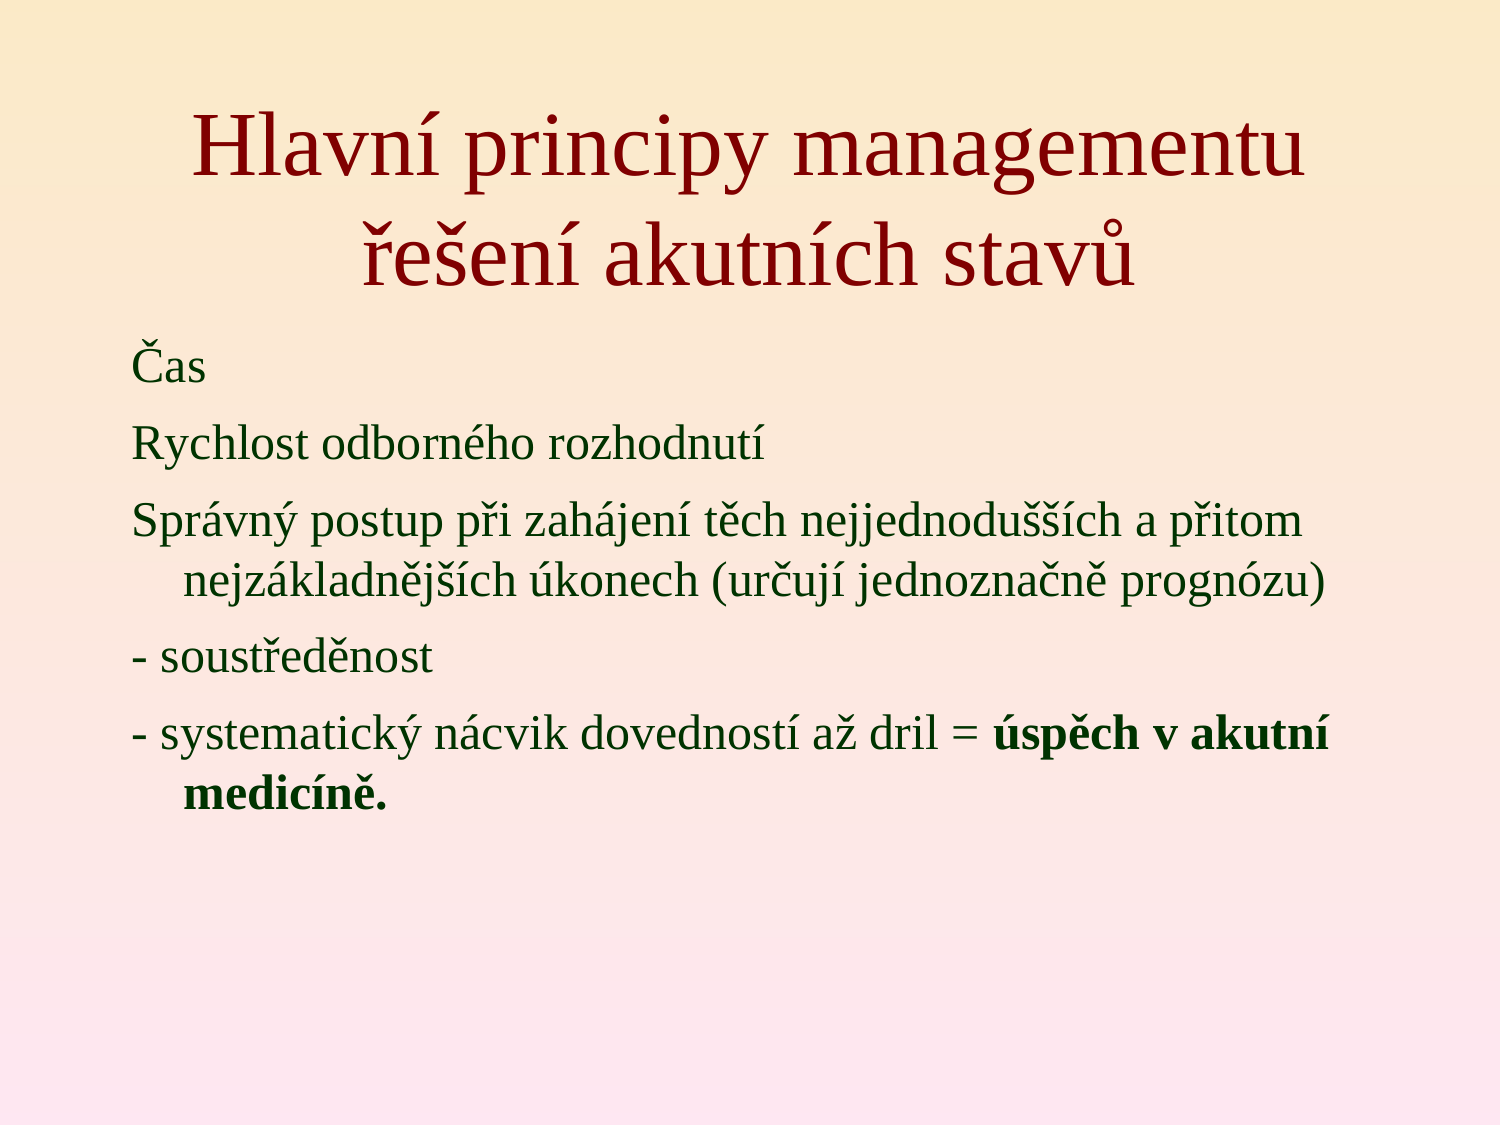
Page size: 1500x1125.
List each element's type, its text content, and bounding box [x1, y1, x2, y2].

list Čas Rychlost odborného rozhodnutí Správný postup při zahájení těch nejjednodušších a přitom nejzákladnějších úkonech (určují jednoznačně prognózu) - soustředěnost - systematický nácvik dovedností až dril = úspěch v akutní medicíně. [112, 324, 1388, 1047]
title Hlavní principy managementu řešení akutních stavů [112, 99, 1388, 288]
